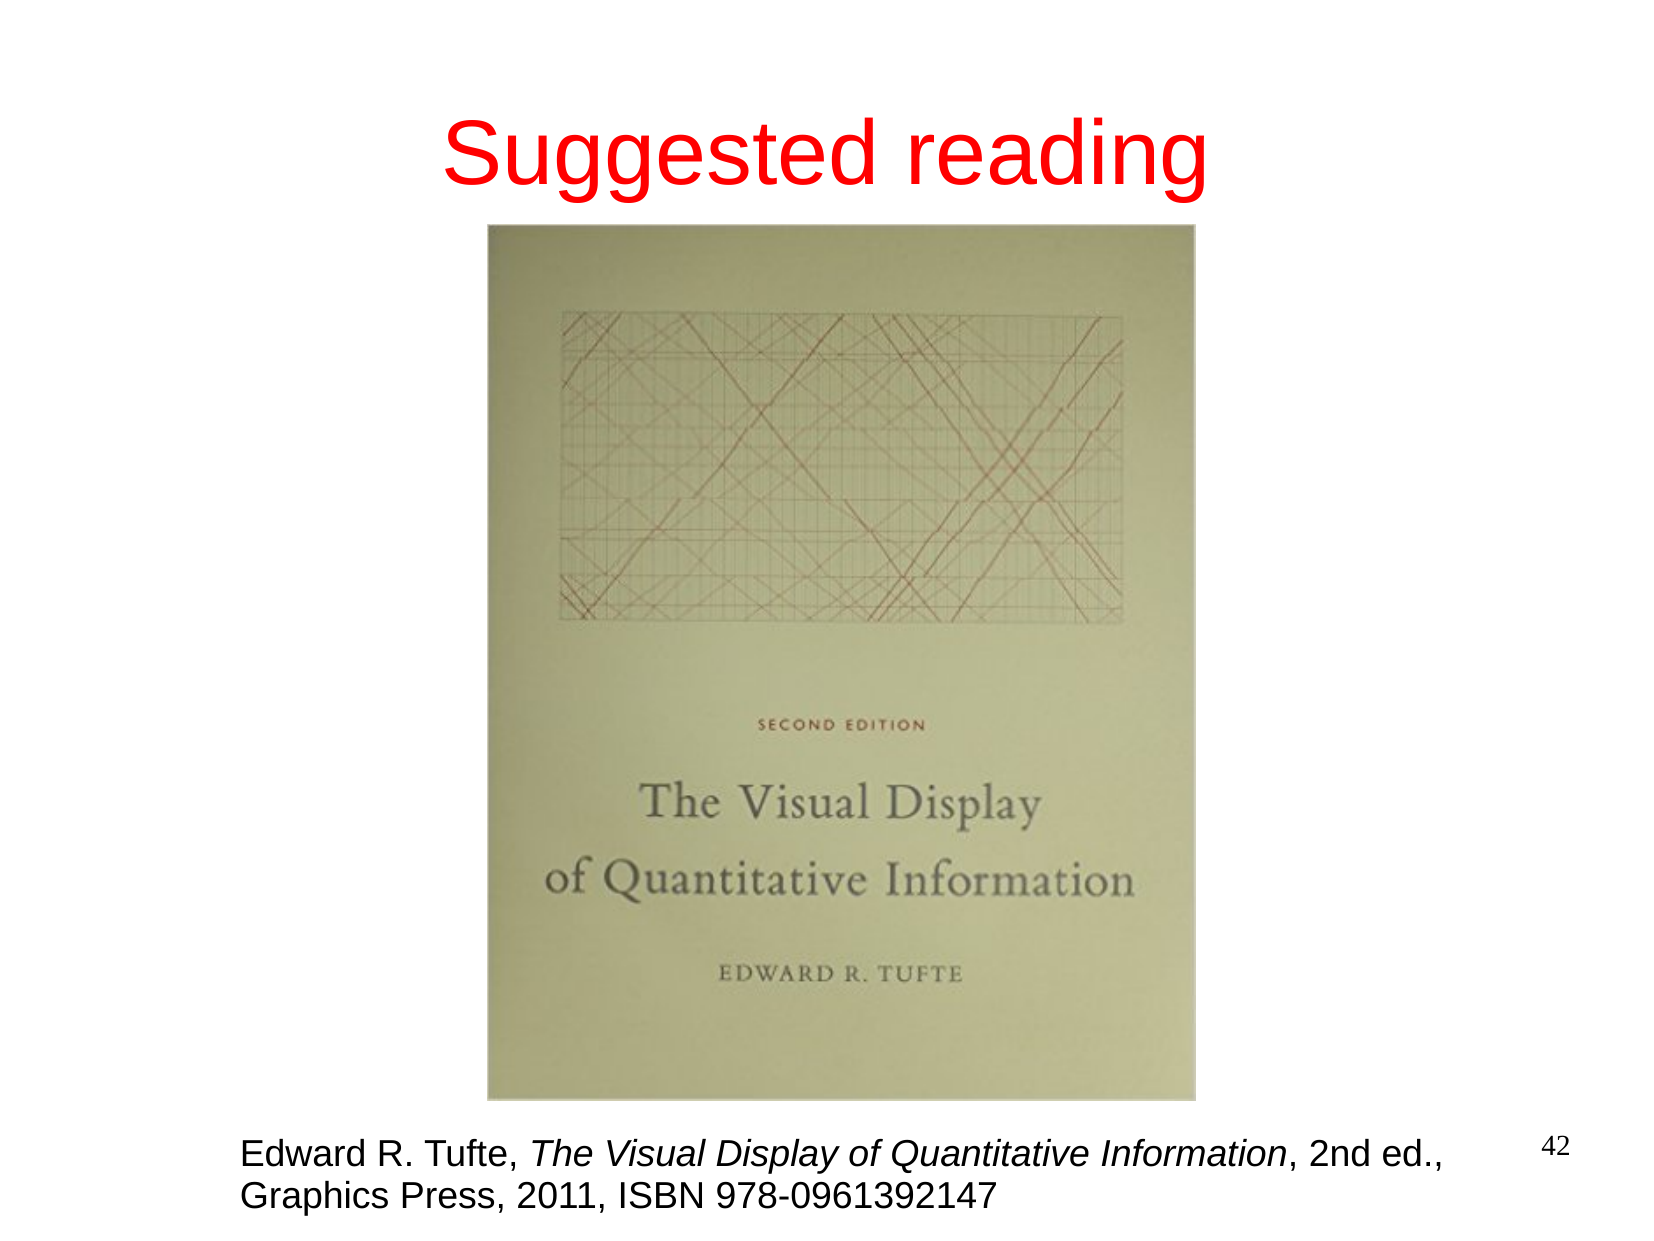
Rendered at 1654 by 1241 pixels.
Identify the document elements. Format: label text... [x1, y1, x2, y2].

title Suggested reading [82, 49, 1571, 257]
text_box Edward R. Tufte, The Visual Display of Quantitative Information, 2nd ed., Graphics Press, 2011, ISBN 978-0961392147 [225, 1125, 1477, 1224]
picture [487, 224, 1196, 1101]
